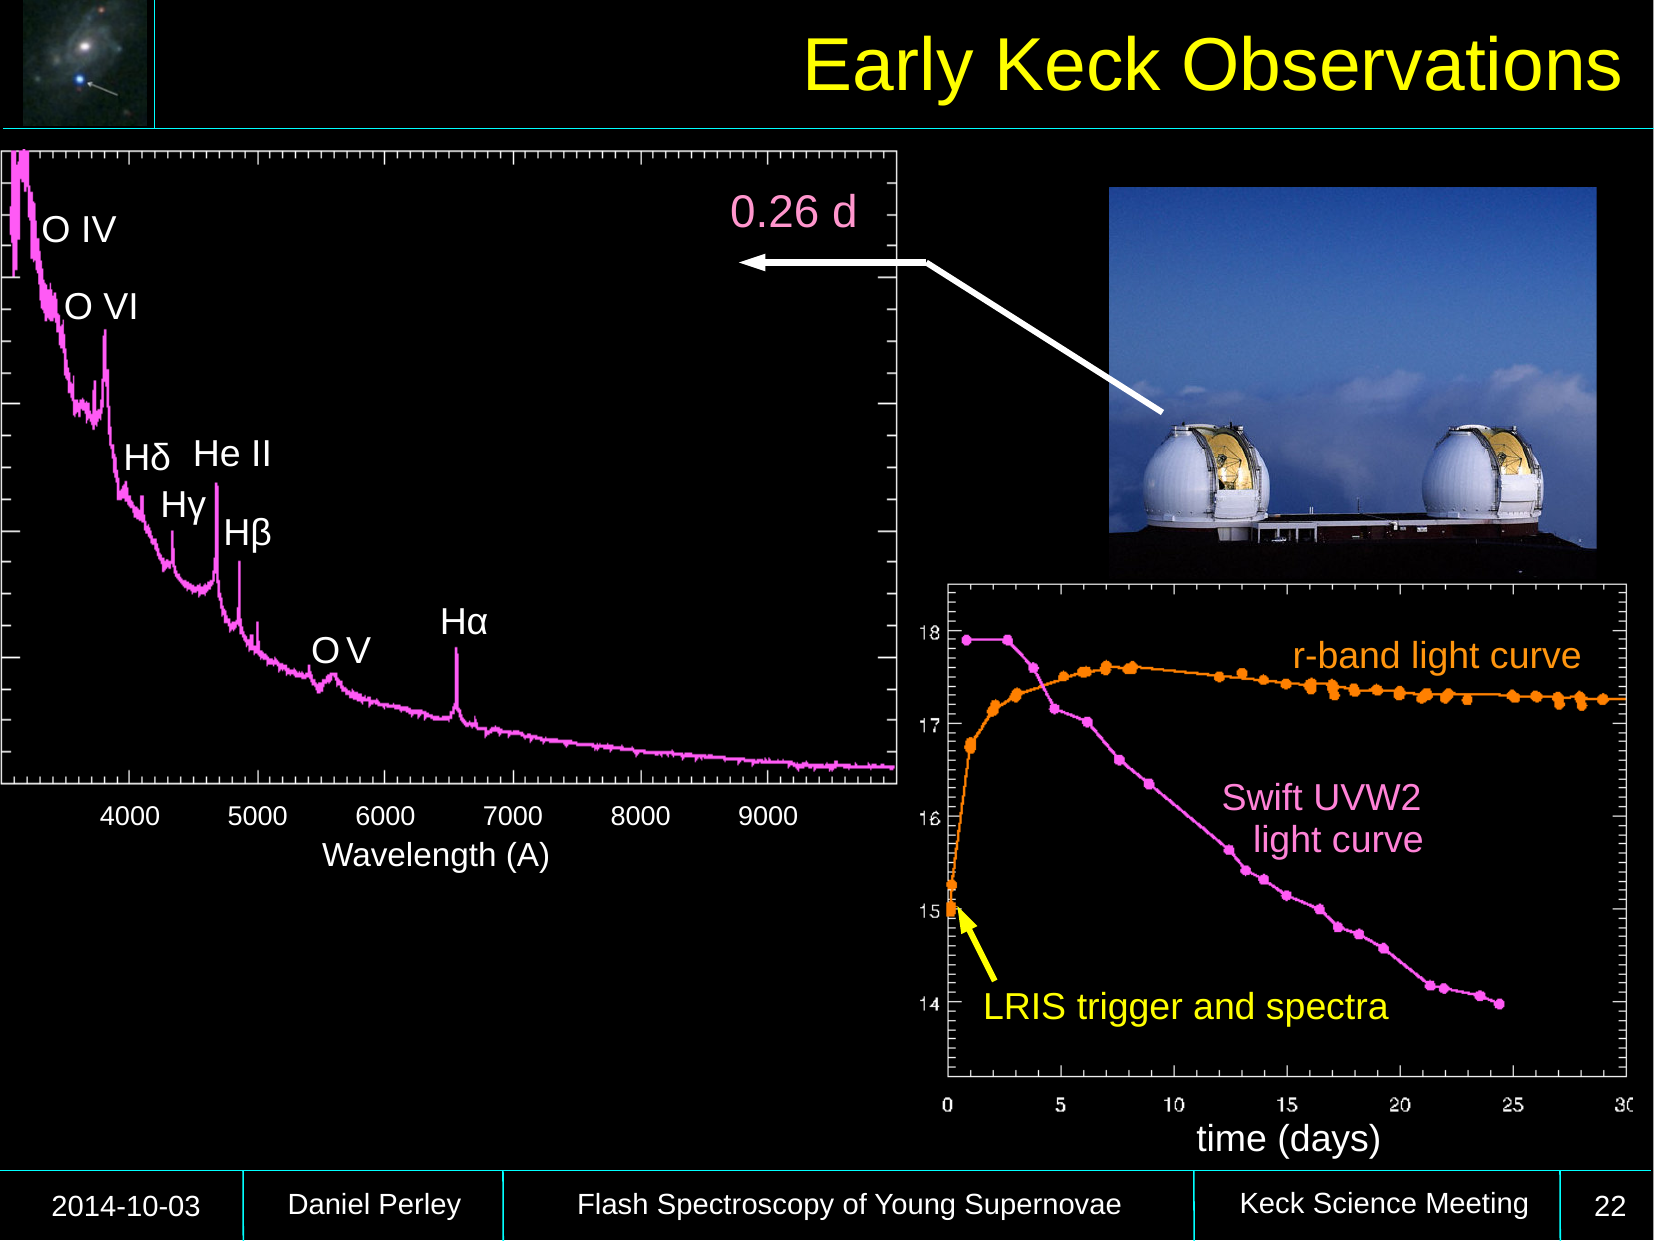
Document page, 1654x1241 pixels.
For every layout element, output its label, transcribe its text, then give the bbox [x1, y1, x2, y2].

text_box Hα [421, 590, 521, 676]
picture [0, 149, 901, 788]
text_box Wavelength (A) [248, 829, 624, 882]
text_box O IV [23, 197, 152, 283]
text_box Hβ [205, 508, 305, 586]
text_box Swift UVW2 light curve [1203, 766, 1443, 872]
text_box time (days) [1101, 1107, 1477, 1171]
text_box r-band light curve [1275, 623, 1613, 687]
text_box O V [293, 619, 411, 705]
title Early Keck Observations [187, 21, 1624, 108]
text_box He II [175, 422, 326, 508]
text_box Hγ [142, 472, 242, 558]
text_box LRIS trigger and spectra [965, 975, 1453, 1038]
text_box 4000 5000 6000 7000 8000 9000 [55, 793, 863, 839]
text_box O VI [46, 275, 175, 361]
picture [919, 187, 1633, 1126]
text_box Hδ [105, 425, 205, 511]
picture [23, 0, 147, 126]
text_box 0.26 d [712, 175, 876, 289]
